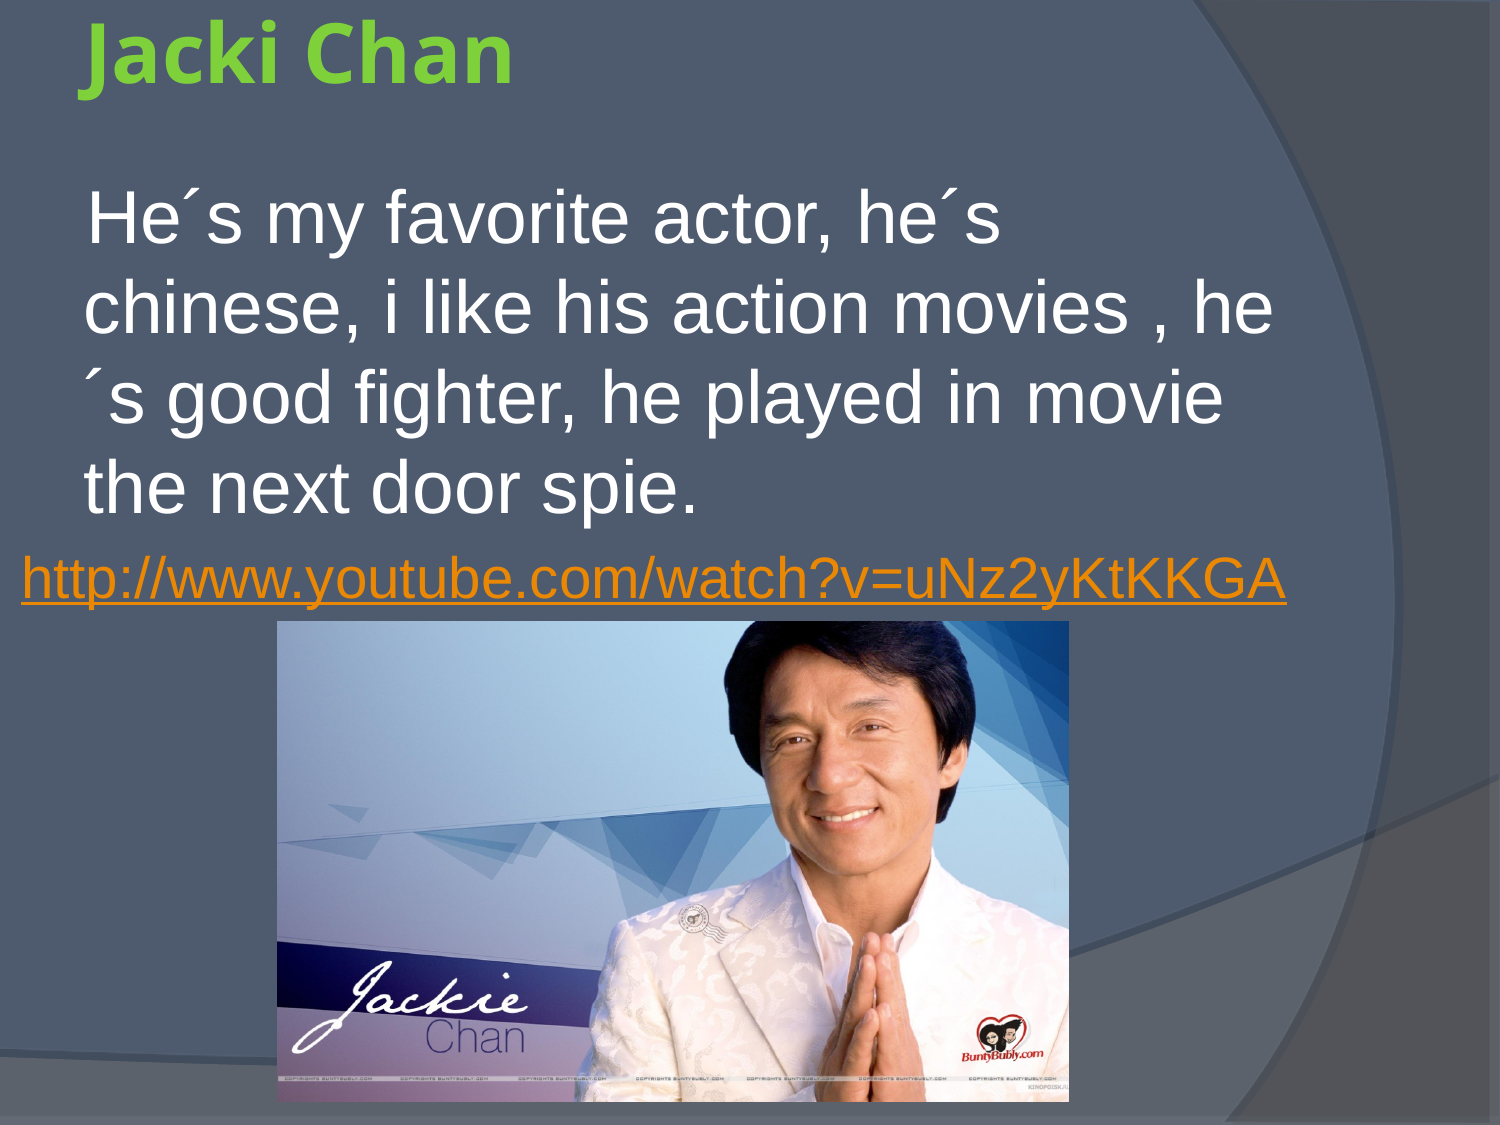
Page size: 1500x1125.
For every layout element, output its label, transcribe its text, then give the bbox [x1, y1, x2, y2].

list He´s my favorite actor, he´s chinese, i like his action movies , he´s good fighter, he played in movie the next door spie. http://www.youtube.com/watch?v=uNz2yKtKKGA [0, 160, 1306, 705]
title Jacki Chan [76, 0, 602, 120]
picture [277, 621, 1069, 1102]
